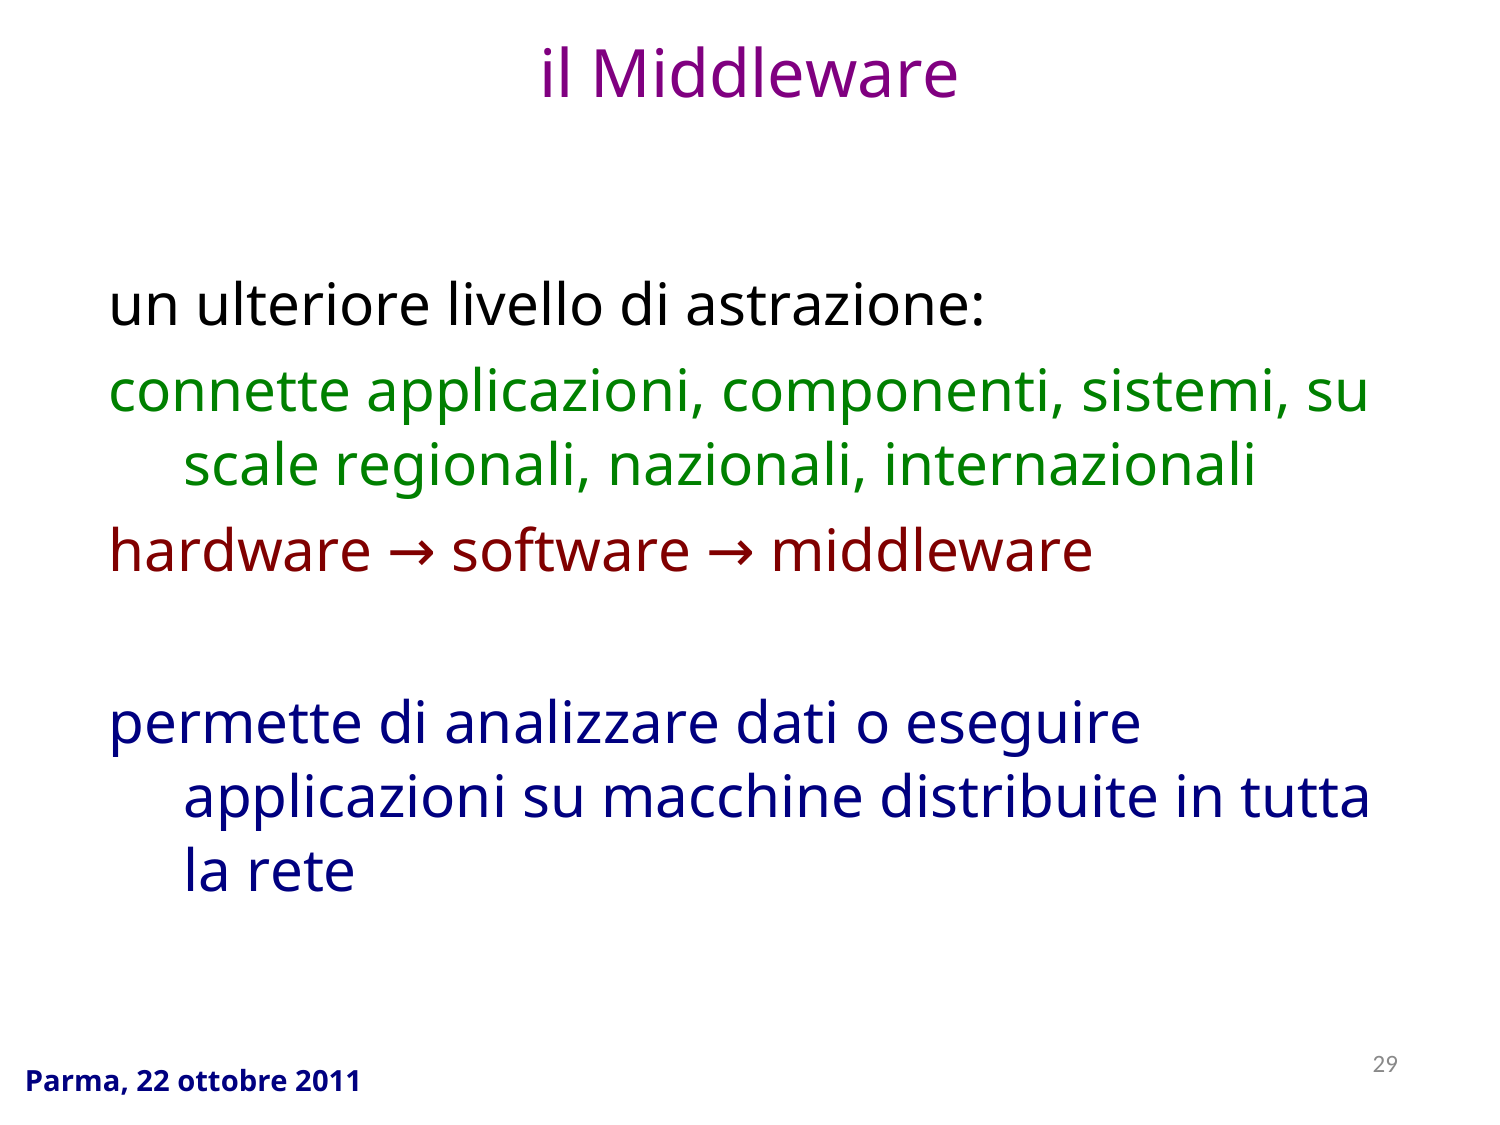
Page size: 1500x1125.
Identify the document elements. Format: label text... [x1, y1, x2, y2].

subtitle un ulteriore livello di astrazione: connette applicazioni, componenti, sistemi, su scale regionali, nazionali, internazionali hardware → software → middleware permette di analizzare dati o eseguire applicazioni su macchine distribuite in tutta la rete [108, 143, 1399, 1030]
text_box il Middleware [41, 0, 1459, 132]
